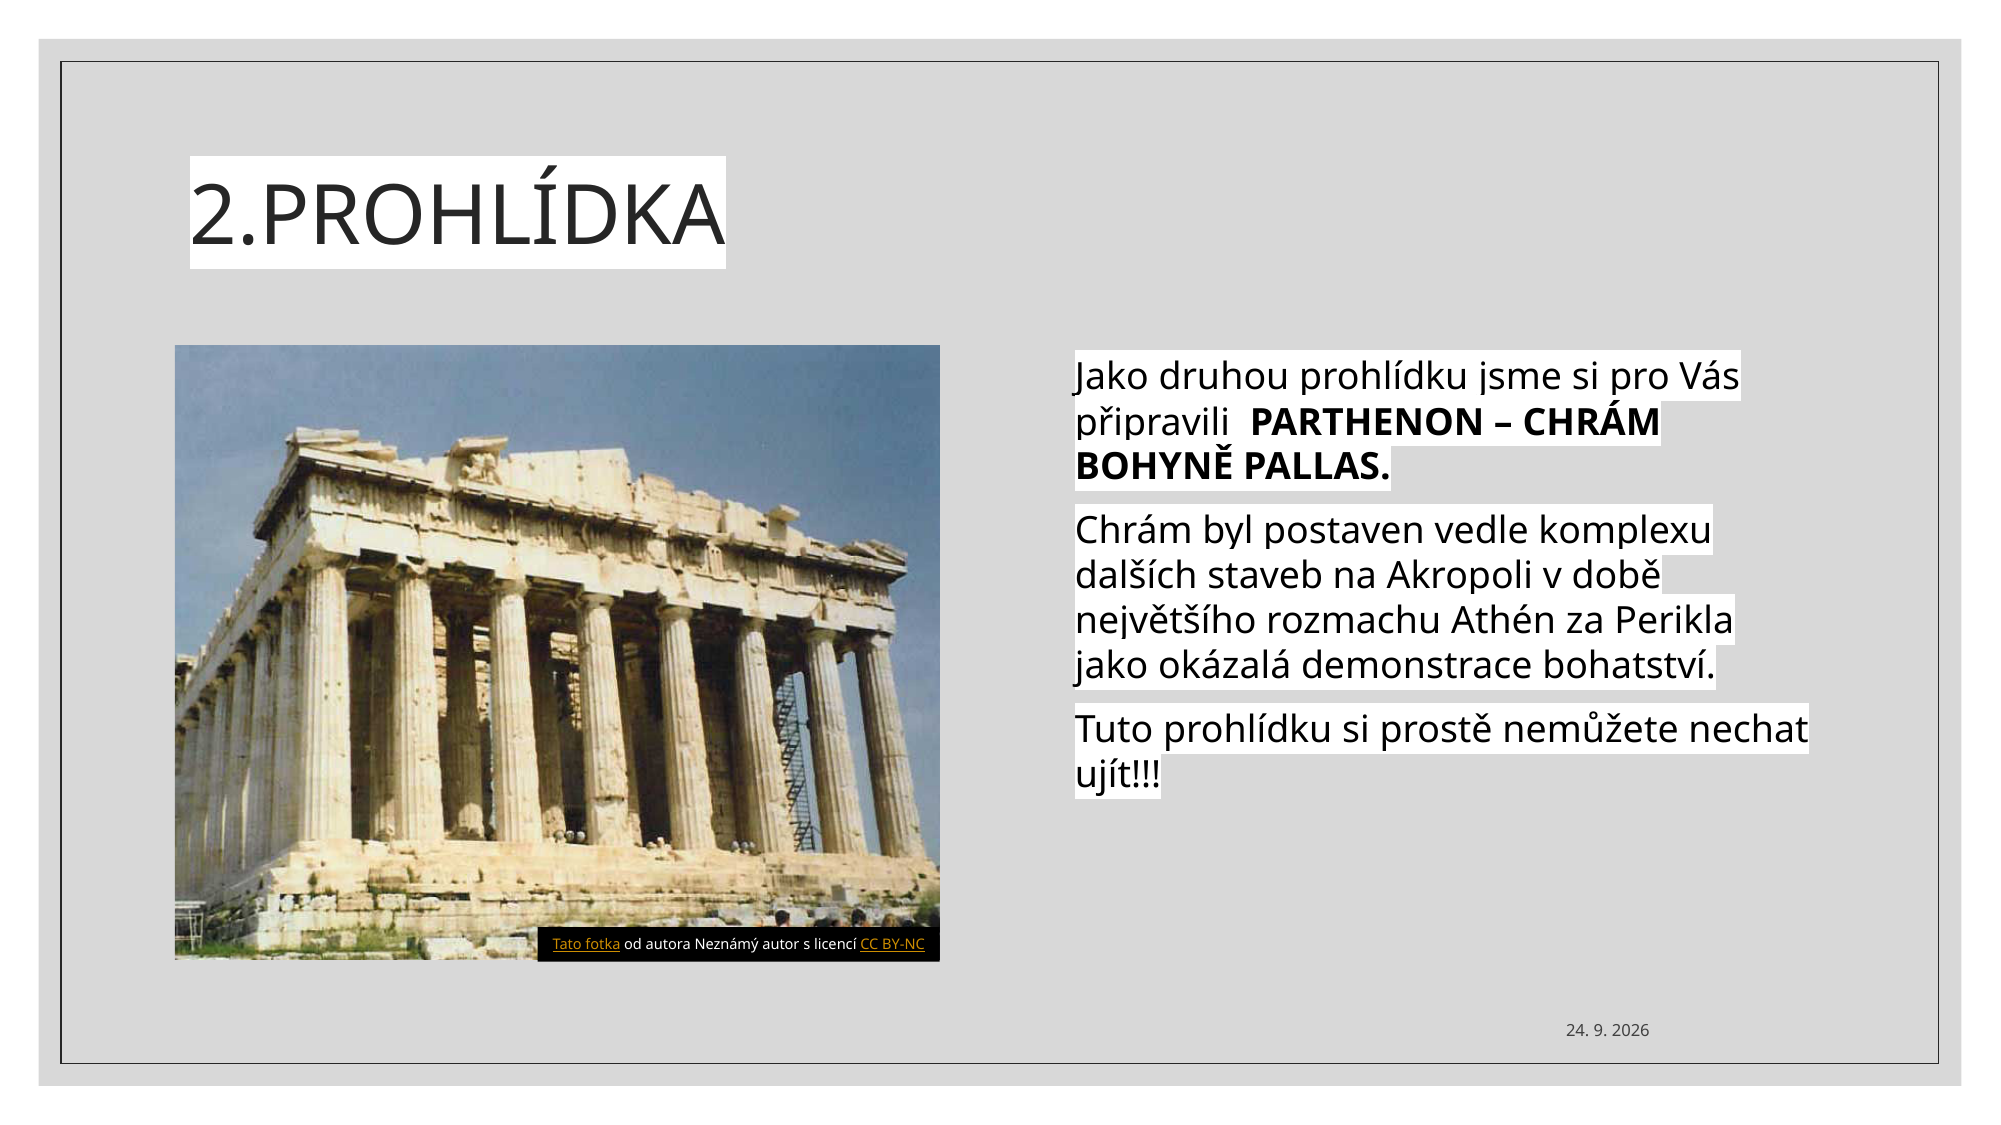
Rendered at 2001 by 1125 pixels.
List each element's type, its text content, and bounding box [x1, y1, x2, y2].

slide_number 7. 5. 2020 [1190, 990, 1665, 1050]
text_box Tato fotka od autora Neznámý autor s licencí CC BY-NC [537, 927, 940, 962]
list Jako druhou prohlídku jsme si pro Vás připravili PARTHENON – CHRÁM BOHYNĚ PALLAS. Chrám byl postaven vedle komplexu dalších staveb na Akropoli v době největšího rozmachu Athén za Perikla jako okázalá demonstrace bohatství. Tuto prohlídku si prostě nemůžete nechat ujít!!! [1059, 345, 1825, 960]
title 2.PROHLÍDKA [174, 105, 1825, 331]
picture [174, 345, 940, 960]
